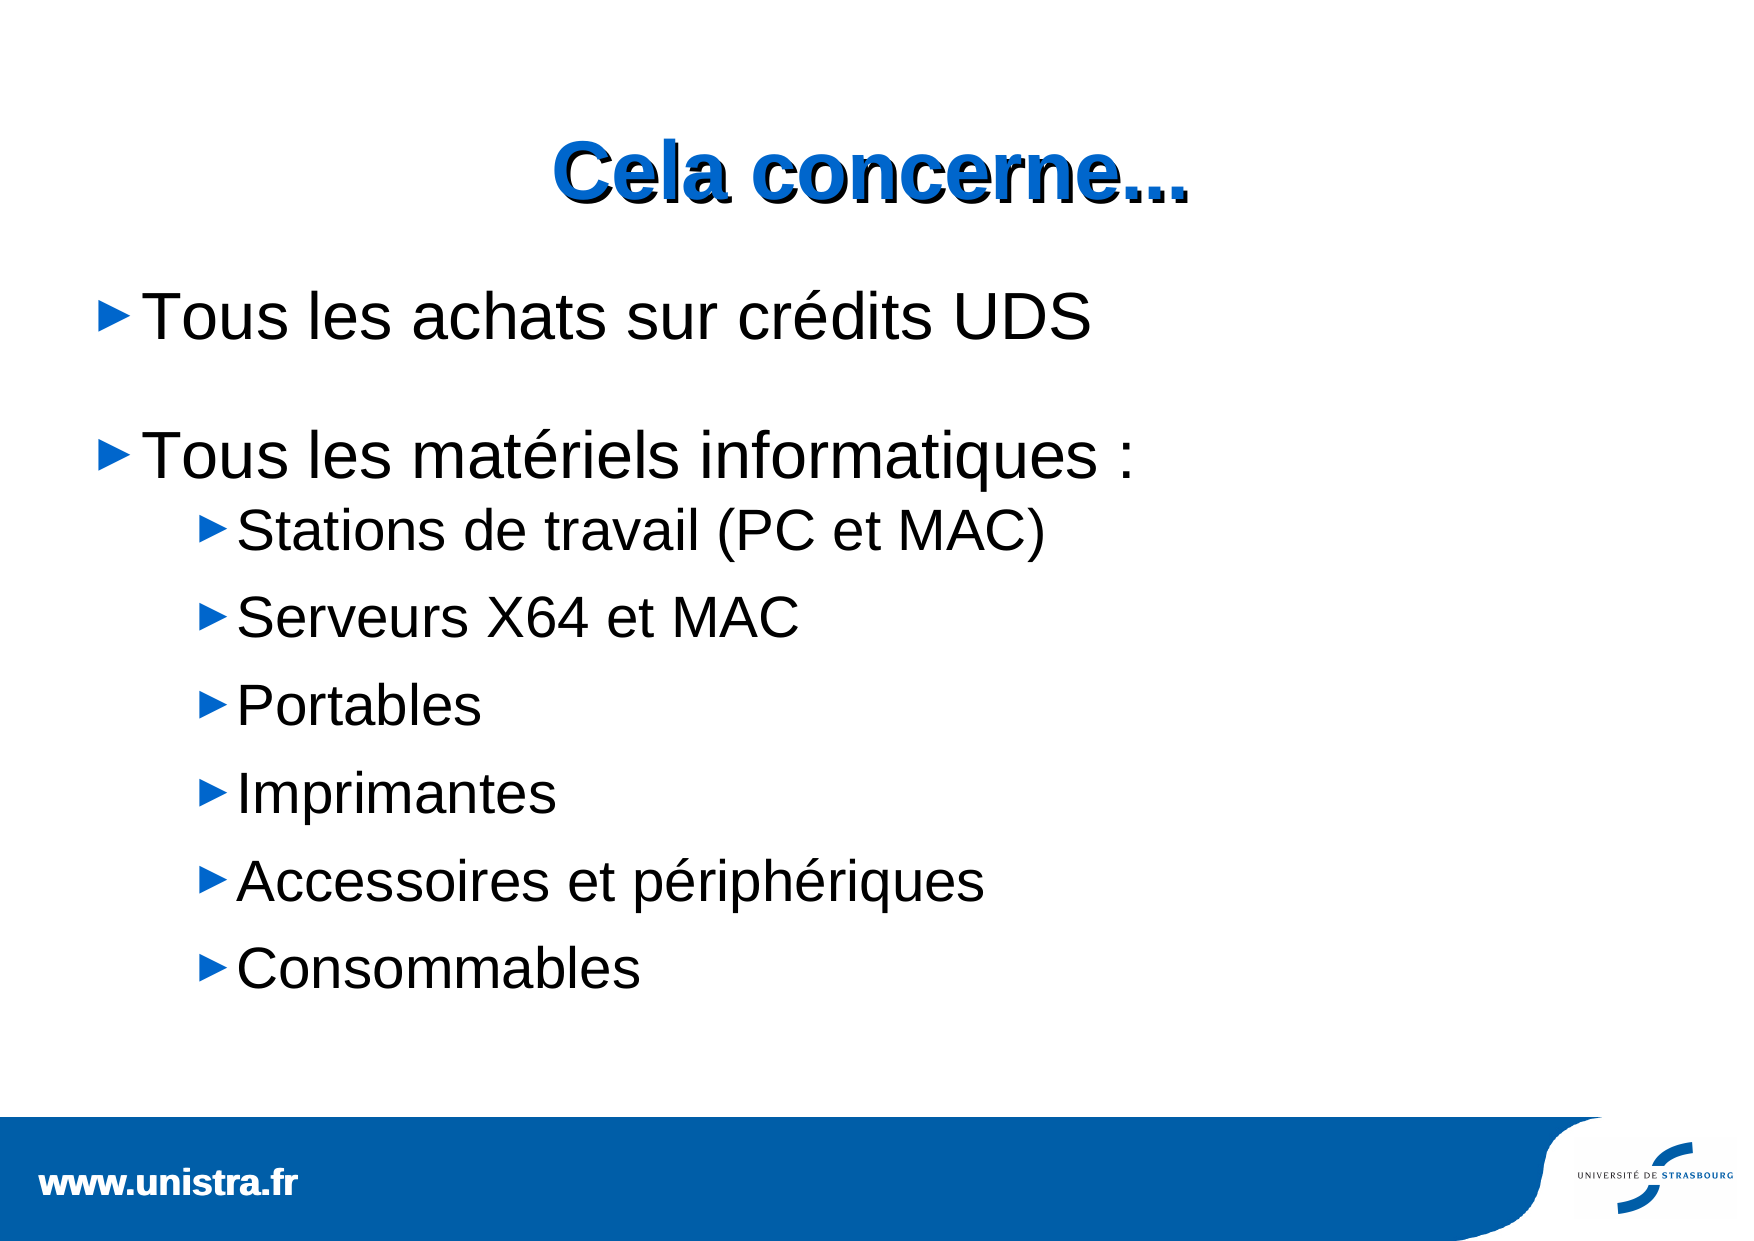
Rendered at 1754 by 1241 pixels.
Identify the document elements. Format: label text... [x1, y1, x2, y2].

list Tous les achats sur crédits UDS Tous les matériels informatiques : Stations de travail (PC et MAC) Serveurs X64 et MAC Portables Imprimantes Accessoires et périphériques Consommables [88, 233, 1654, 1093]
picture [0, 1115, 1737, 1241]
title Cela concerne... [29, 116, 1713, 217]
